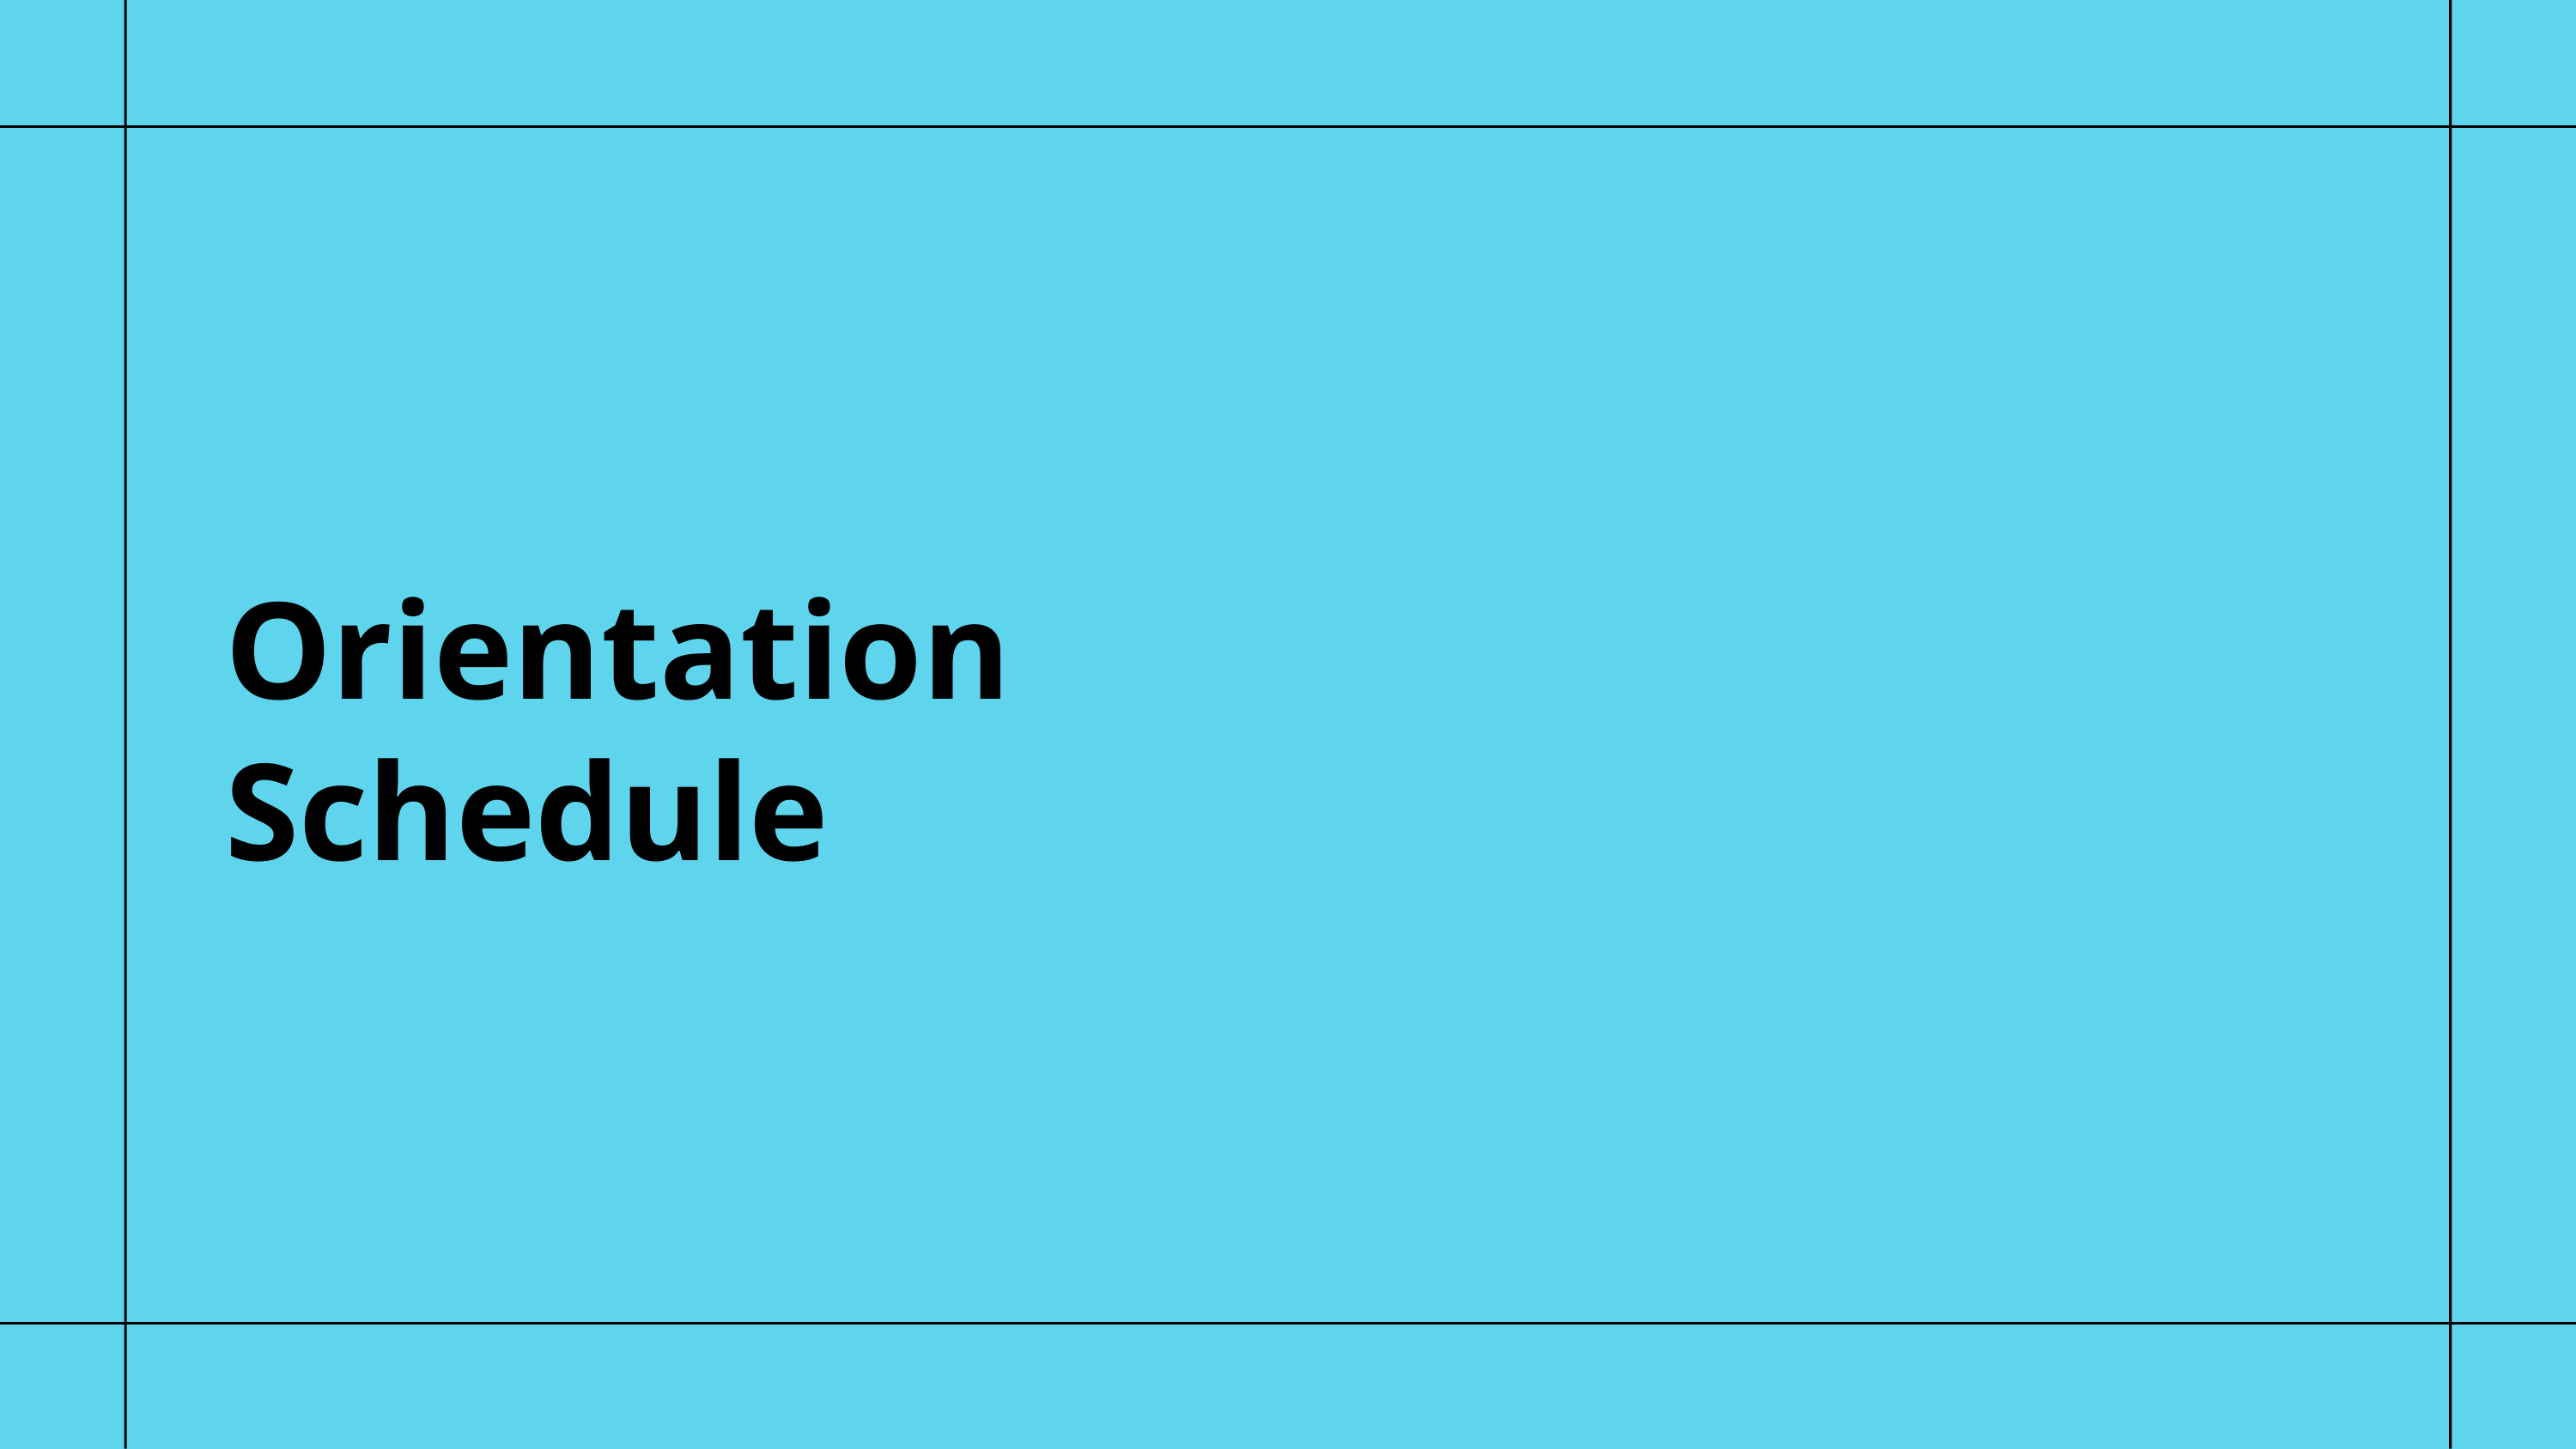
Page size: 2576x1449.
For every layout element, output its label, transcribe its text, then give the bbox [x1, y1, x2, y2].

title Orientation Schedule [225, 565, 1074, 888]
